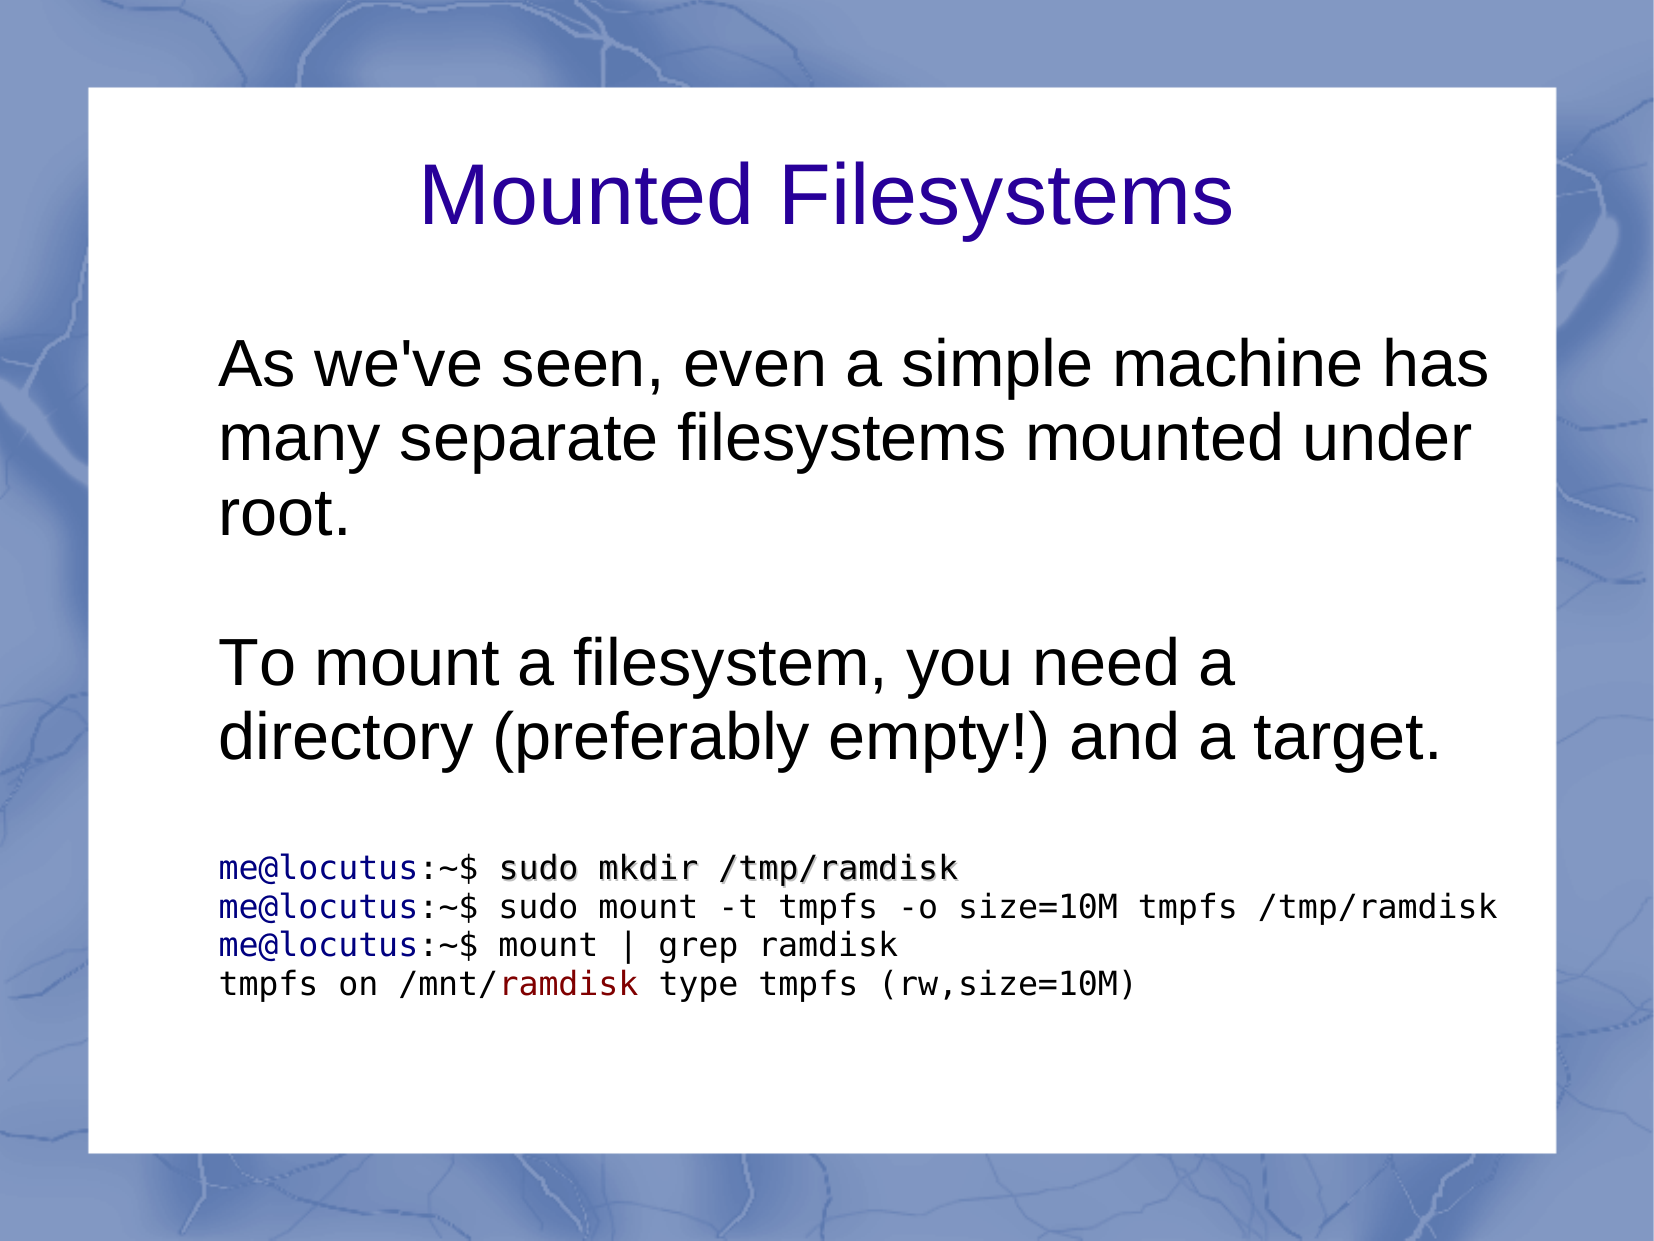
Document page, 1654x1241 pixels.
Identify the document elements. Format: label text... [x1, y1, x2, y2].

title Mounted Filesystems [118, 90, 1536, 298]
picture [0, 0, 1654, 1241]
list As we've seen, even a simple machine has many separate filesystems mounted under root. To mount a filesystem, you need a directory (preferably empty!) and a target. me@locutus:~$ sudo mkdir /tmp/ramdisk me@locutus:~$ sudo mount -t tmpfs -o size=10M tmpfs /tmp/ramdisk me@locutus:~$ mount | grep ramdisk tmpfs on /mnt/ramdisk type tmpfs (rw,size=10M) [147, 325, 1506, 1232]
